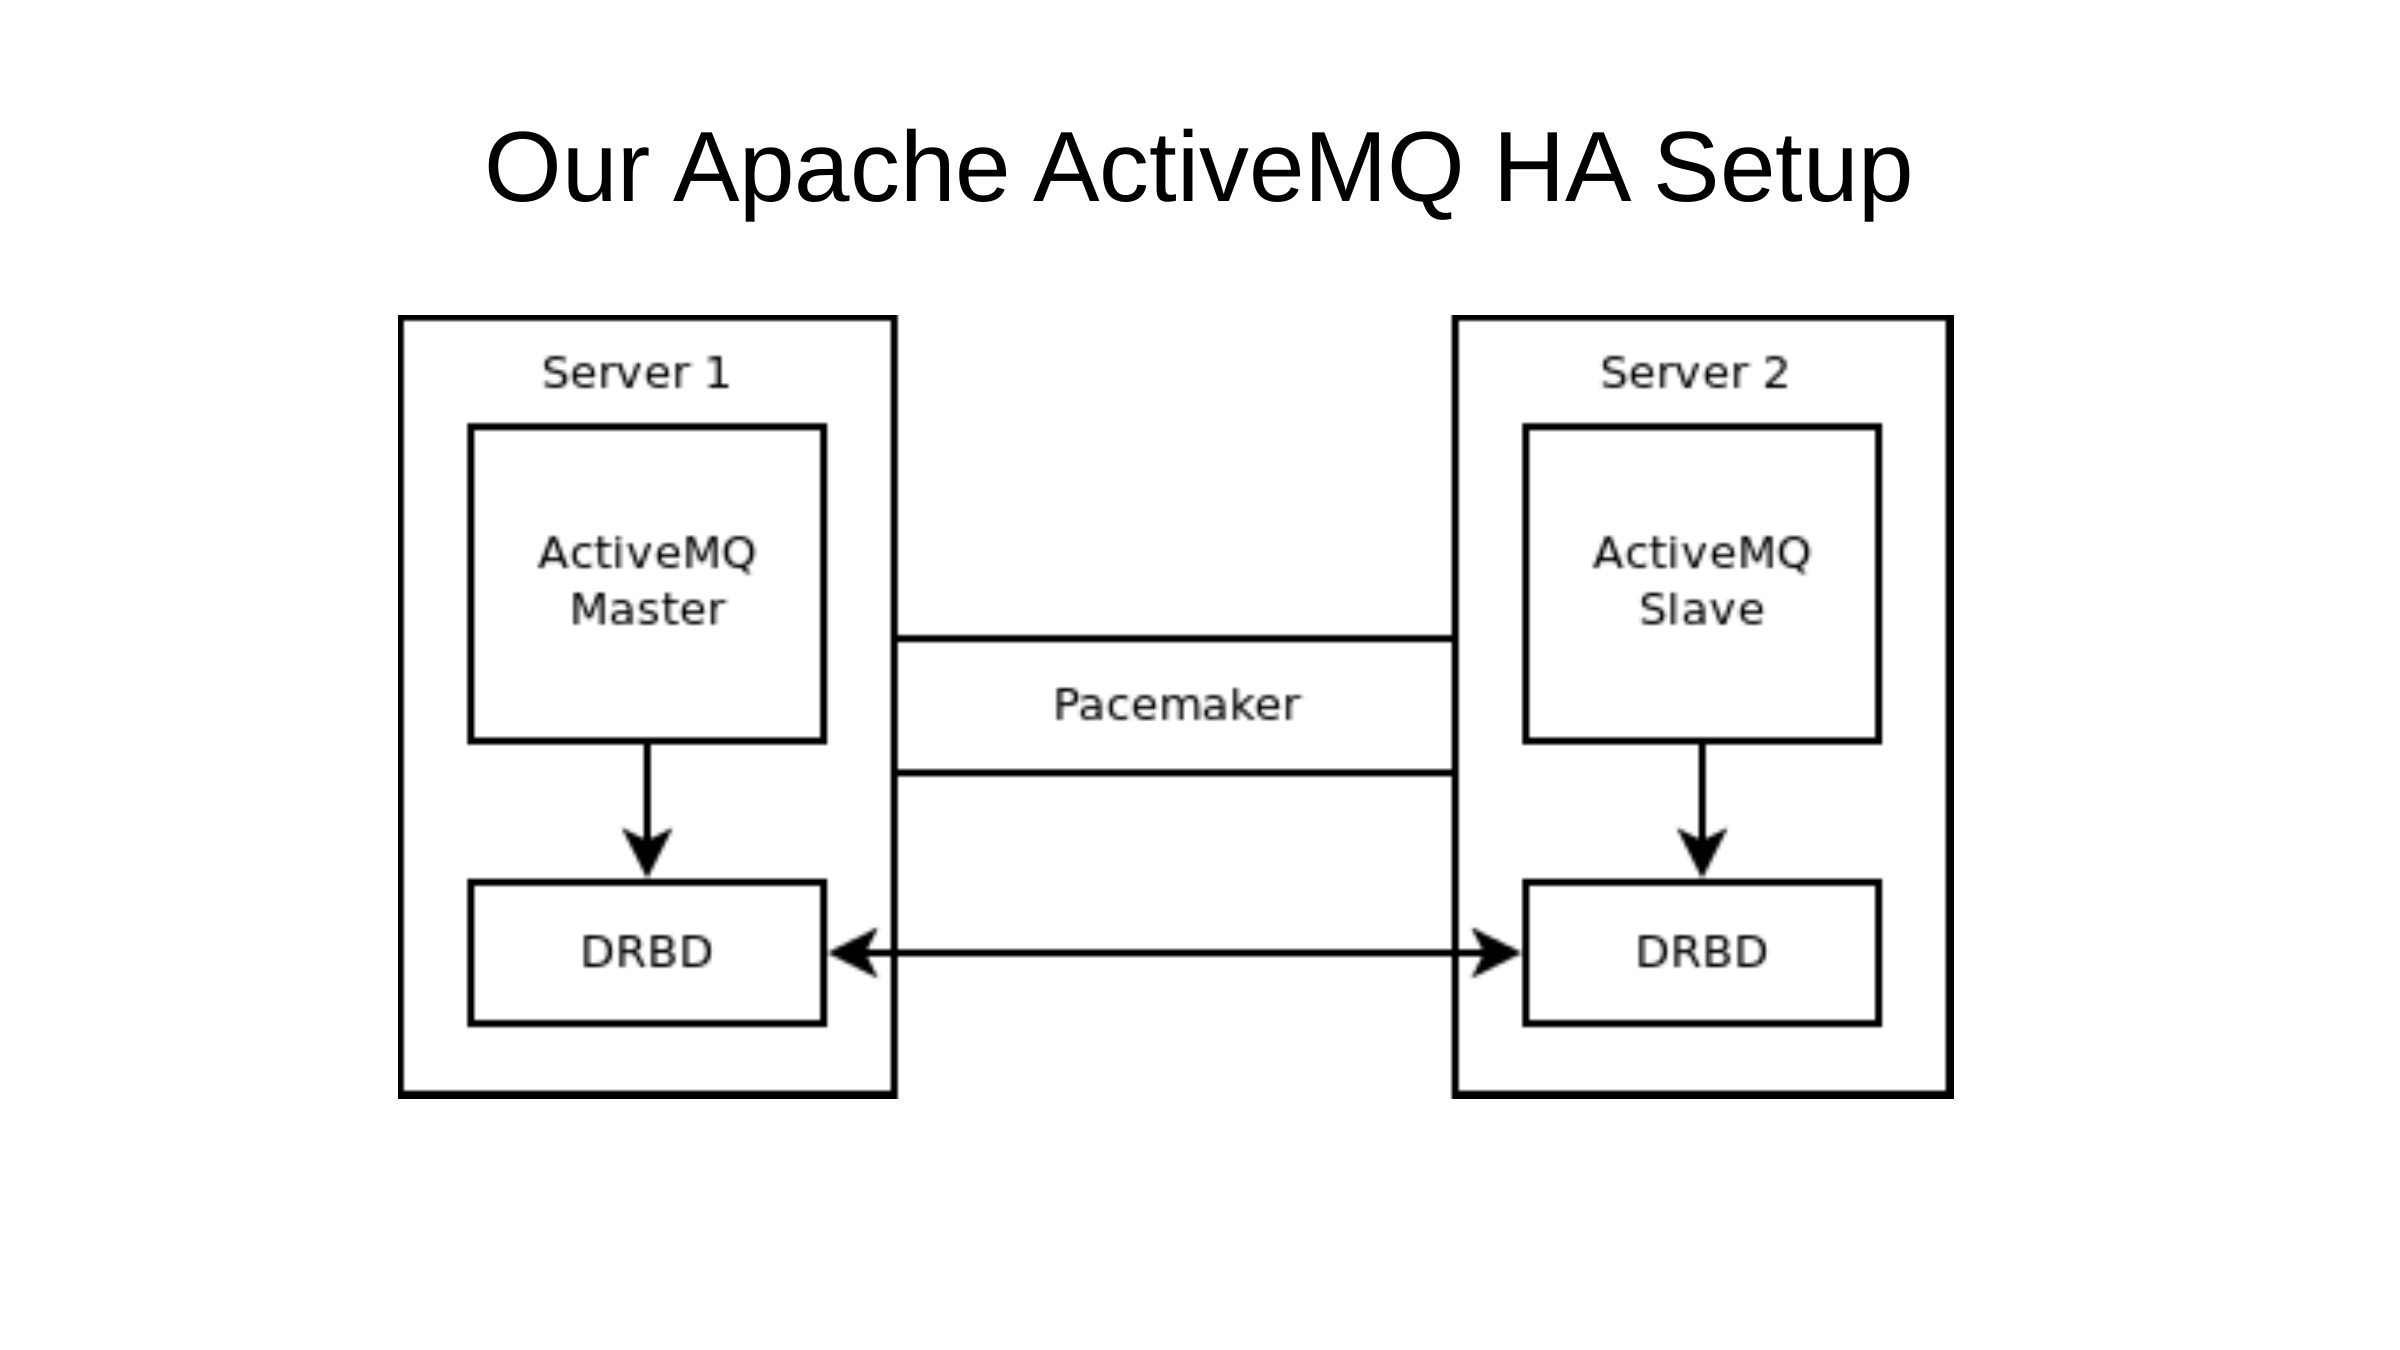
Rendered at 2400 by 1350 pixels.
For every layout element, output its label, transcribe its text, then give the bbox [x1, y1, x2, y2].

title Our Apache ActiveMQ HA Setup [120, 53, 2280, 280]
picture [398, 315, 1954, 1099]
